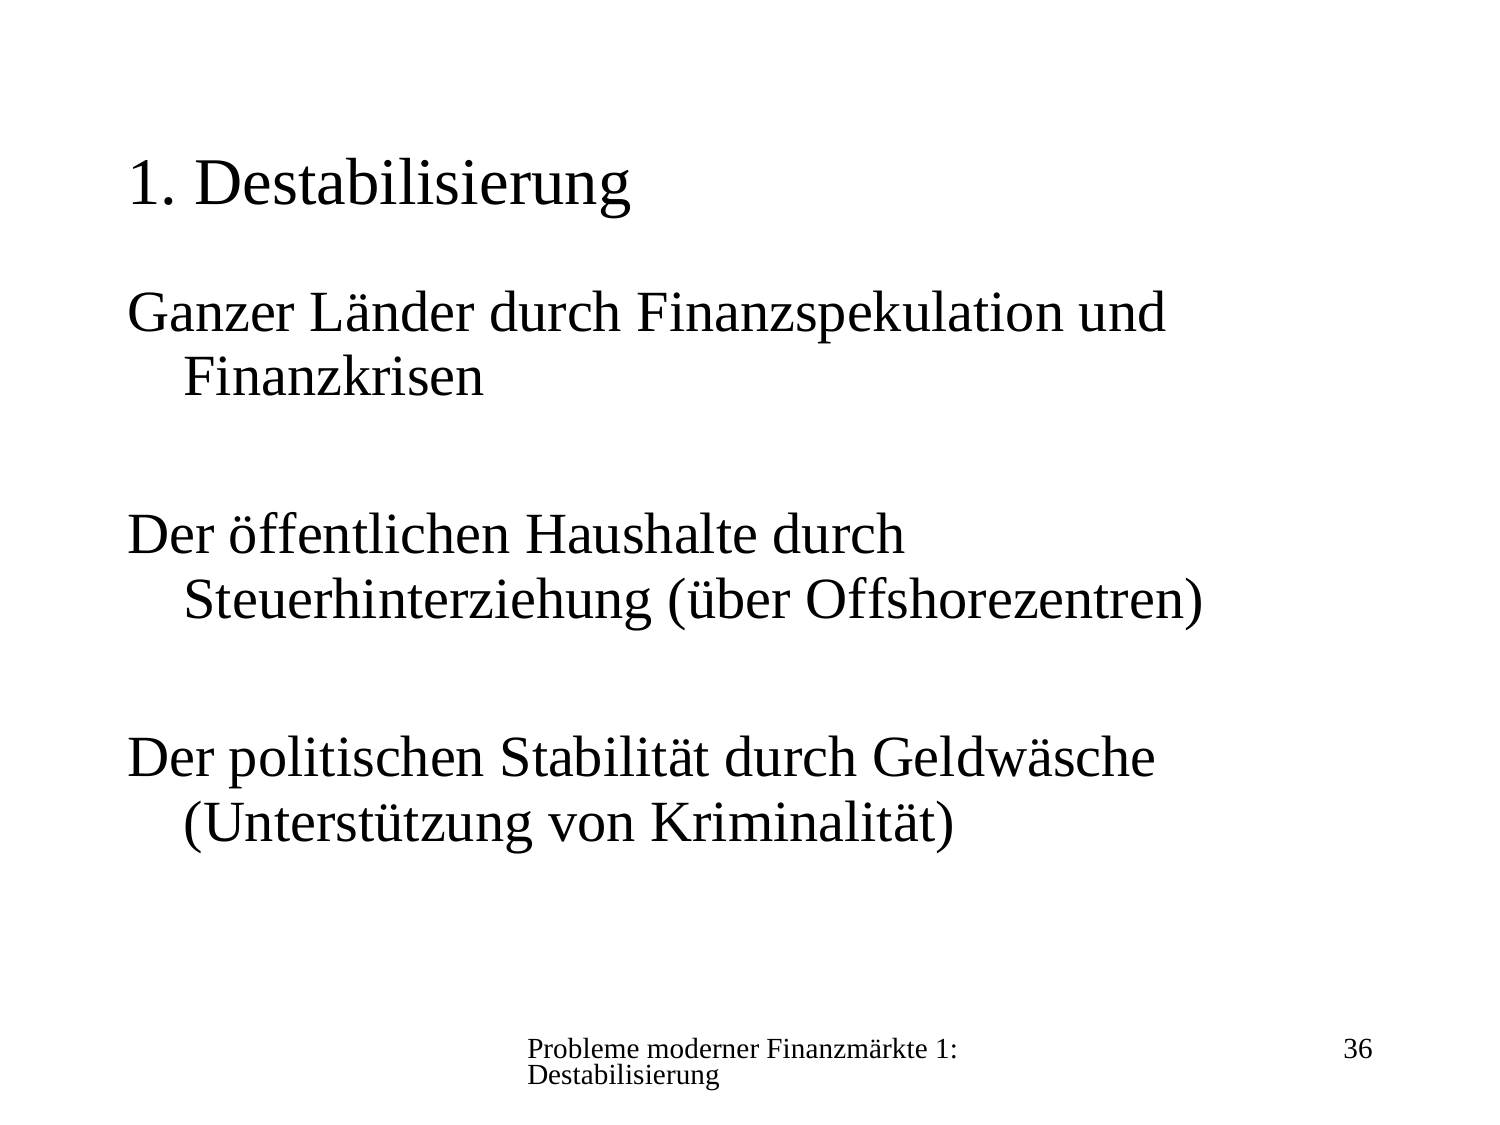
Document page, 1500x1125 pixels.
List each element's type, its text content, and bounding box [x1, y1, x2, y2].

text_box 1. Destabilisierung Ganzer Länder durch Finanzspekulation und Finanzkrisen Der öffentlichen Haushalte durch Steuerhinterziehung (über Offshorezentren) Der politischen Stabilität durch Geldwäsche (Unterstützung von Kriminalität) [112, 137, 1388, 976]
